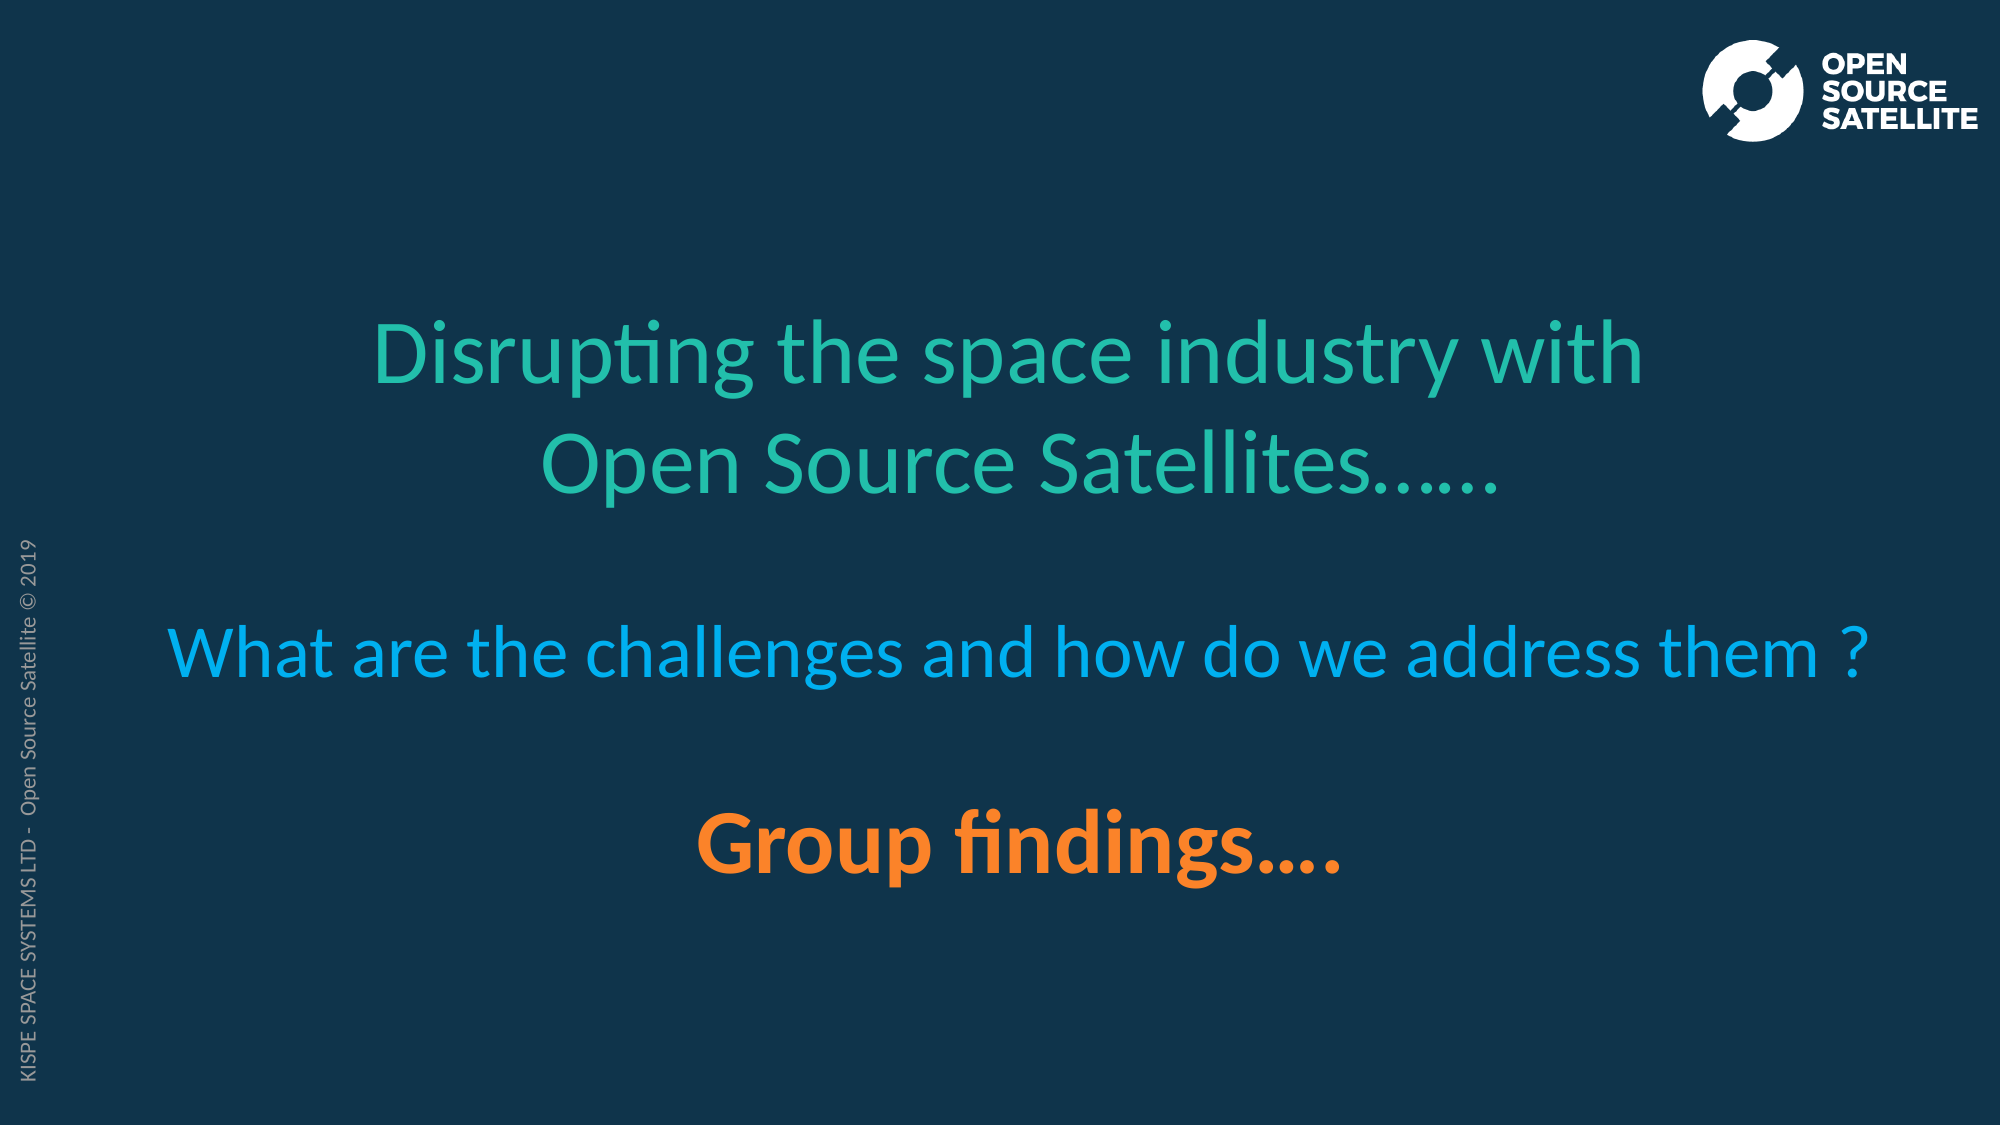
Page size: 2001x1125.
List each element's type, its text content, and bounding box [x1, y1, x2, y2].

text_box Disrupting the space industry with Open Source Satellites…… What are the challenges and how do we address them ? Group findings…. [131, 284, 1910, 900]
picture [1702, 40, 1978, 142]
